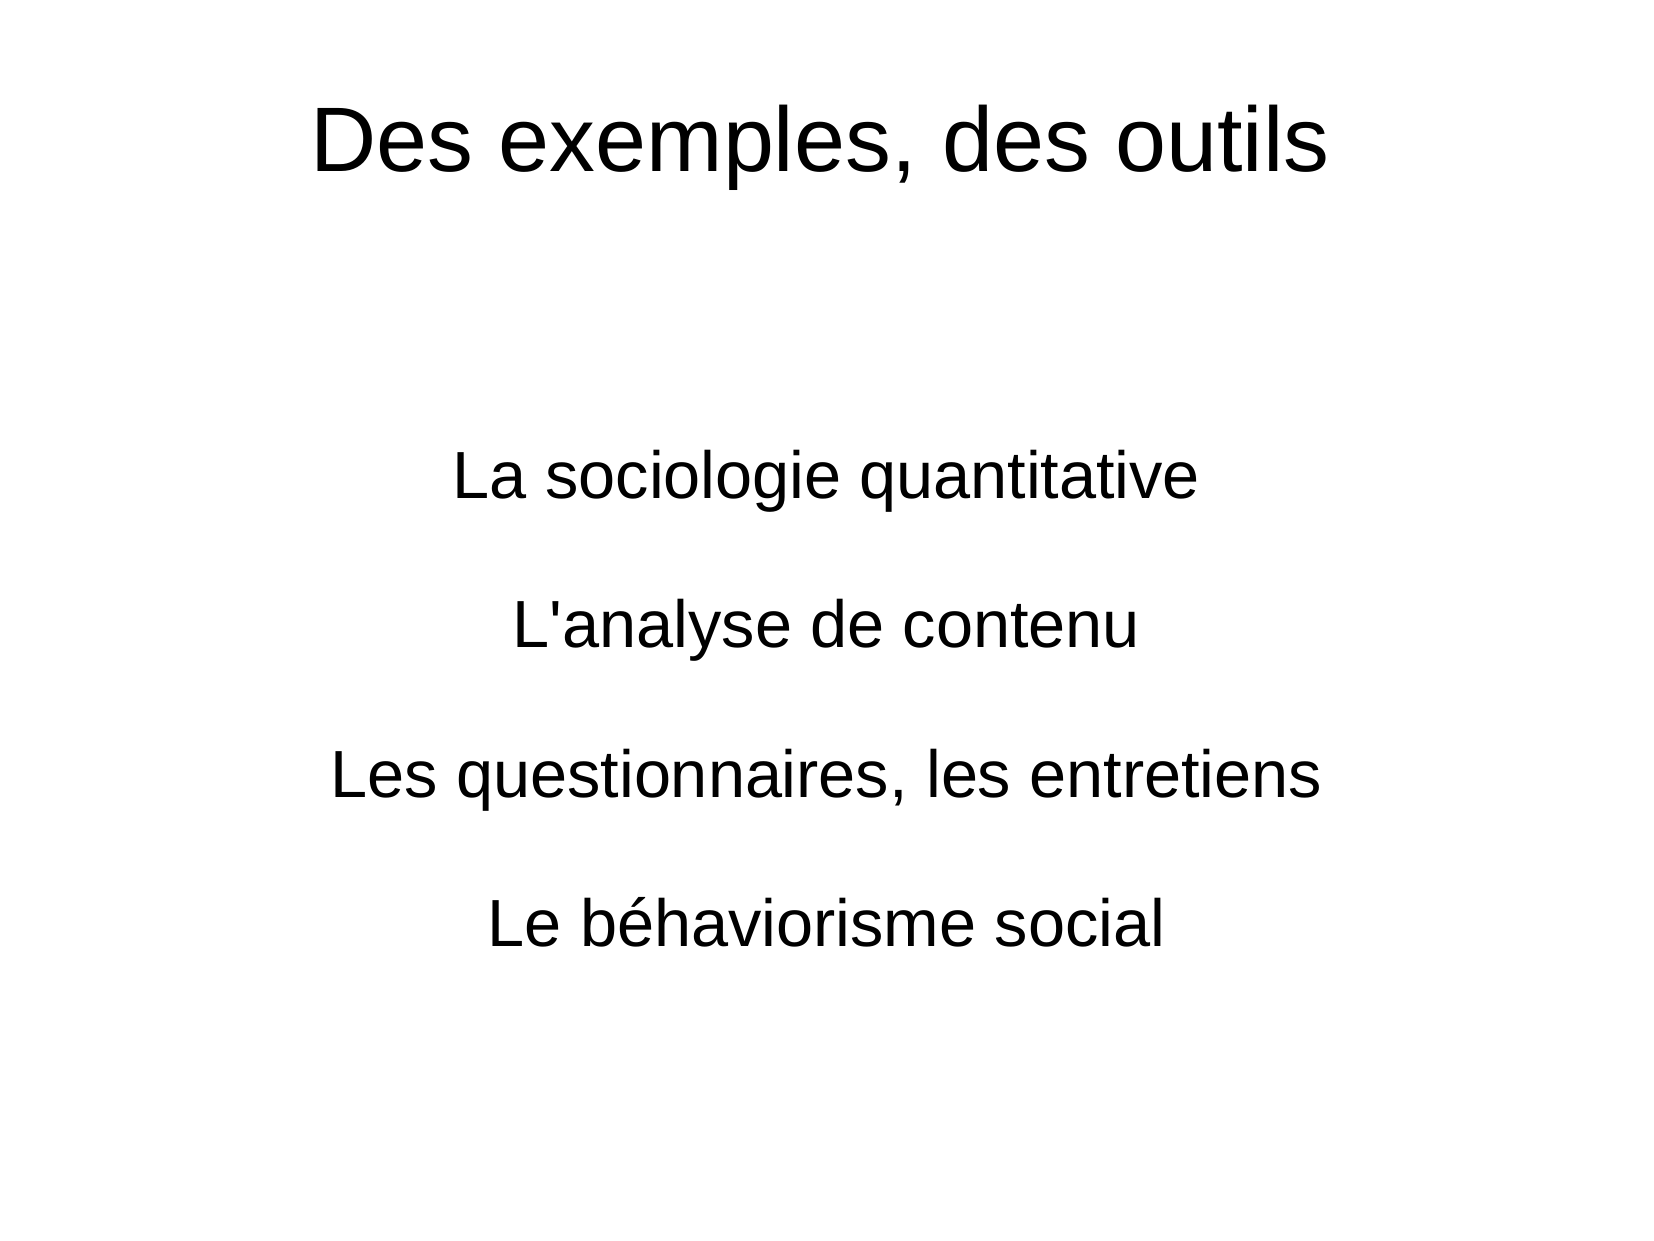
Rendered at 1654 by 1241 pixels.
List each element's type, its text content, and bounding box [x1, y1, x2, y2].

title Des exemples, des outils [76, 43, 1565, 237]
subtitle La sociologie quantitative L'analyse de contenu Les questionnaires, les entretiens Le béhaviorisme social [82, 297, 1571, 1102]
